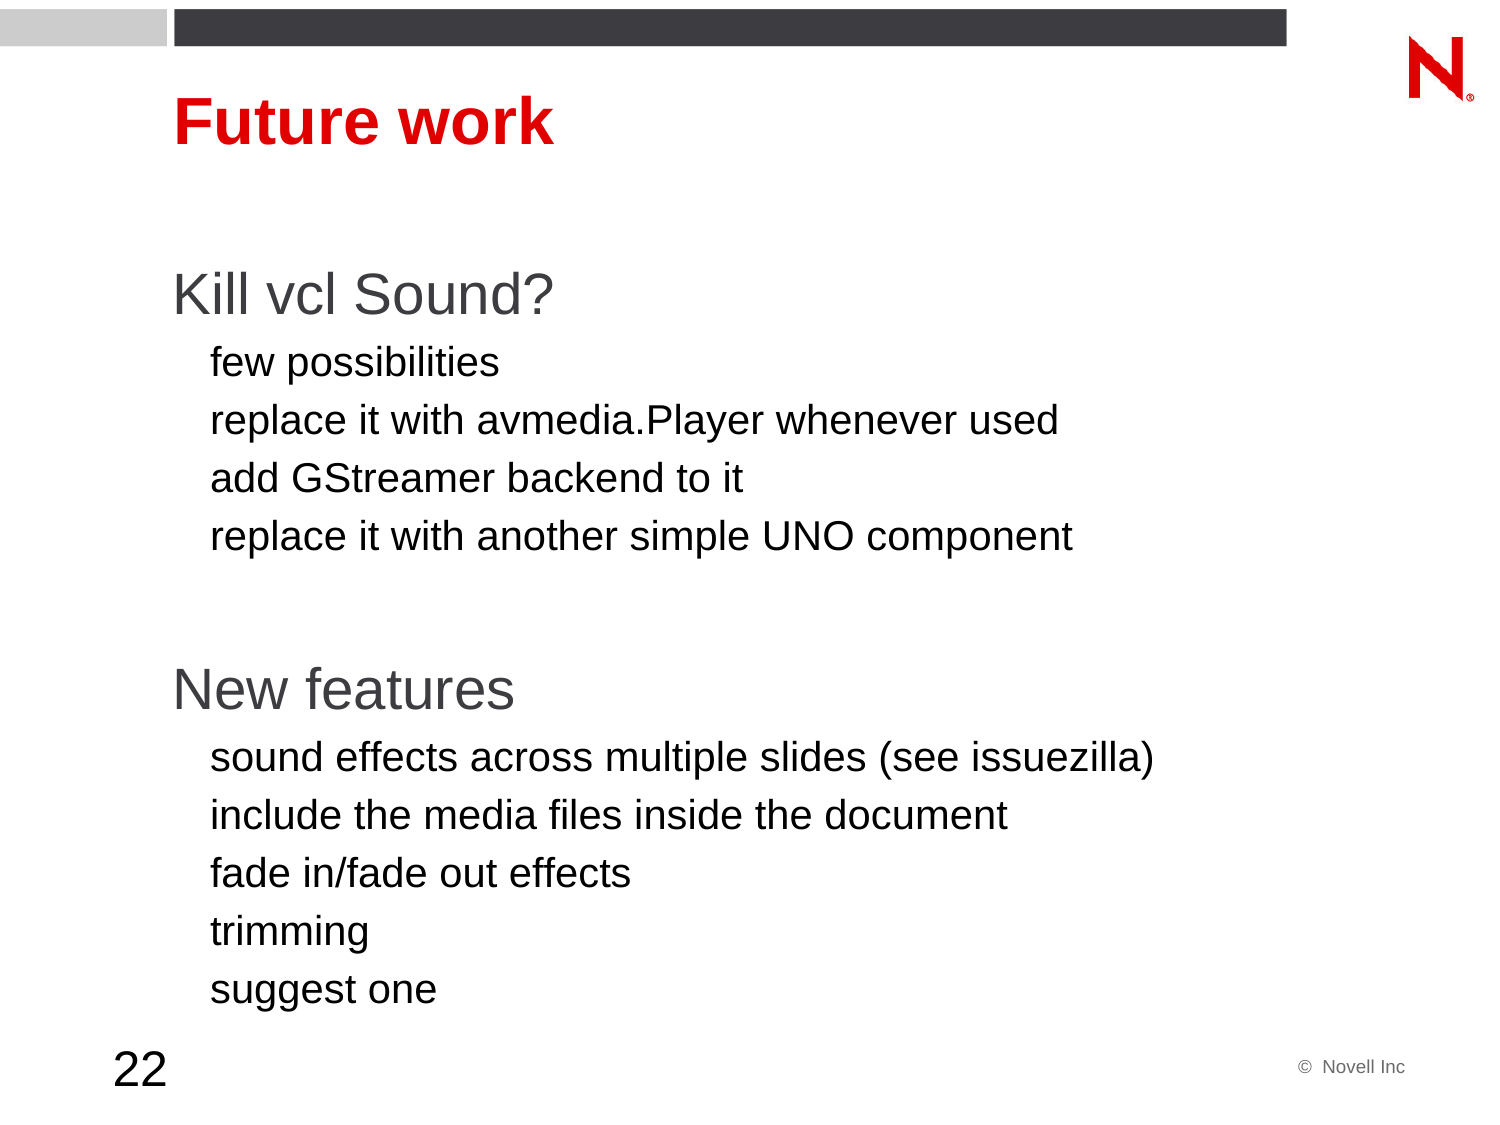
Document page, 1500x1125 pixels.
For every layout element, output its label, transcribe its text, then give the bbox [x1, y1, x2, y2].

title Future work [173, 41, 1395, 205]
picture [1404, 32, 1477, 105]
list Kill vcl Sound? few possibilities replace it with avmedia.Player whenever used add GStreamer backend to it replace it with another simple UNO component New features sound effects across multiple slides (see issuezilla) include the media files inside the document fade in/fade out effects trimming suggest one [172, 246, 1413, 997]
